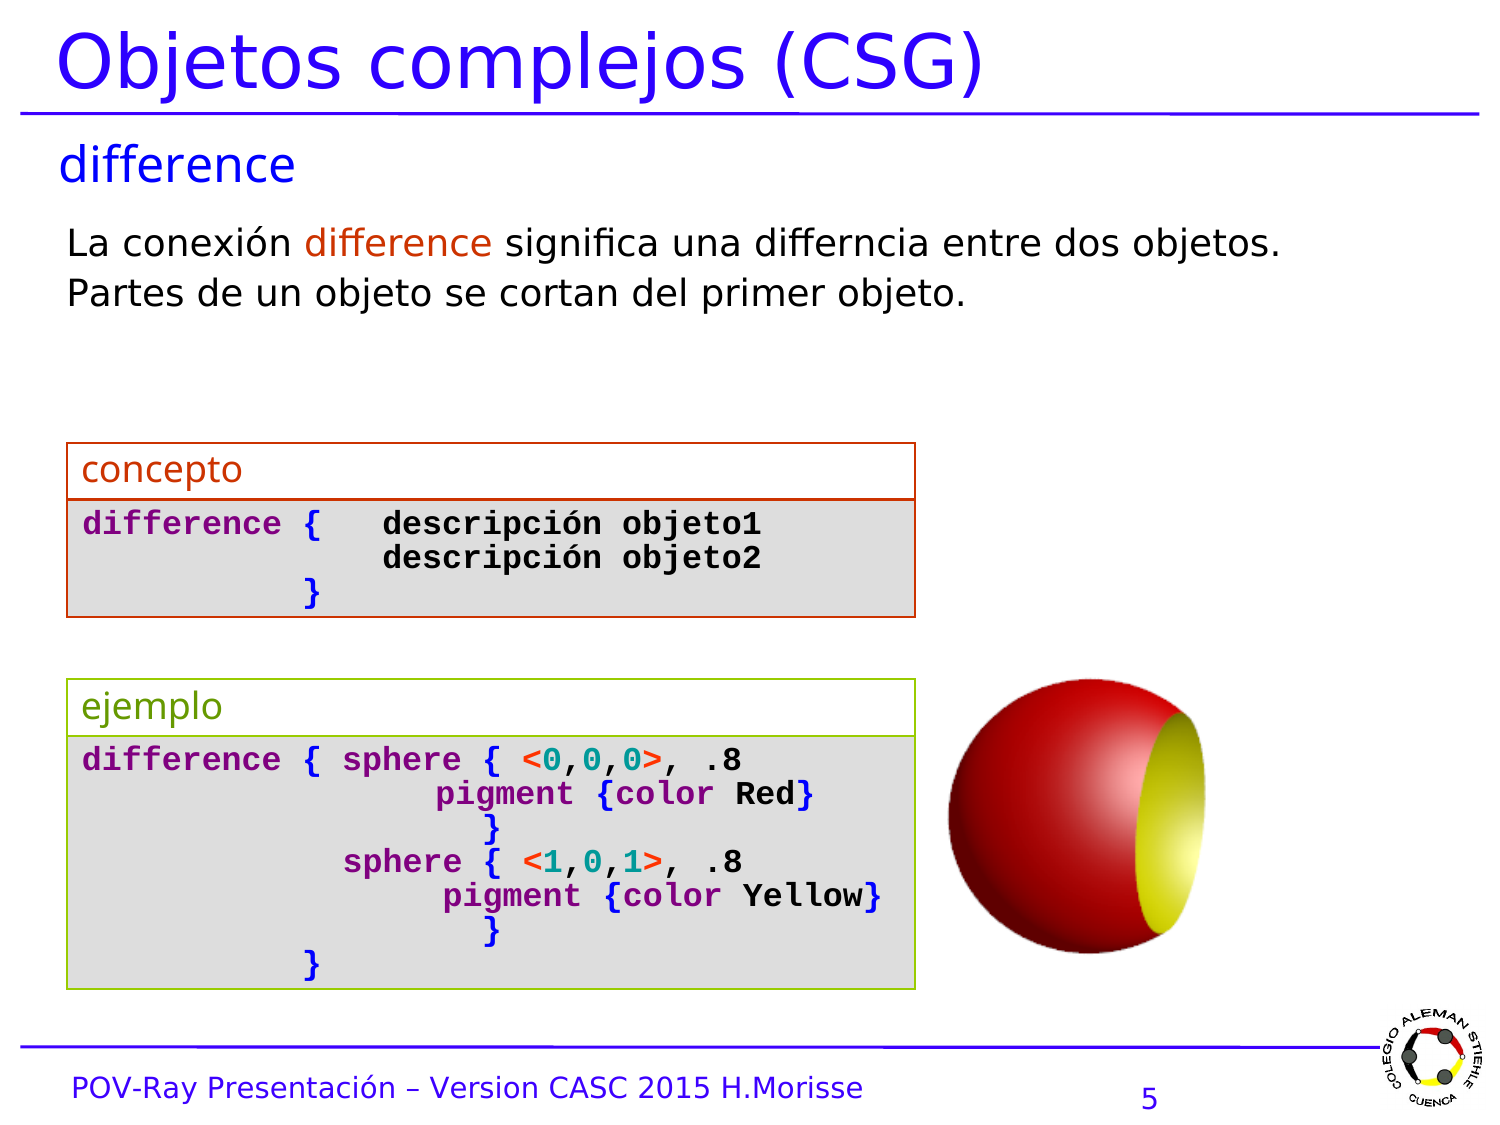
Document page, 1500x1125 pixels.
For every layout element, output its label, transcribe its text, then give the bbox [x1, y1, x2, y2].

text_box difference [32, 112, 1155, 215]
list La conexión difference significa una differncia entre dos objetos. Partes de un objeto se cortan del primer objeto. [52, 221, 1471, 1002]
text_box concepto [67, 442, 916, 500]
text_box ejemplo [67, 679, 916, 736]
text_box difference { descripción objeto1 descripción objeto2 } [67, 500, 916, 617]
picture [946, 620, 1447, 996]
picture [1380, 1004, 1486, 1110]
title Objetos complejos (CSG) [29, 11, 1152, 115]
text_box difference { sphere { <0,0,0>, .8 pigment {color Red} } sphere { <1,0,1>, .8 pigment {color Yellow} } } [67, 736, 916, 989]
